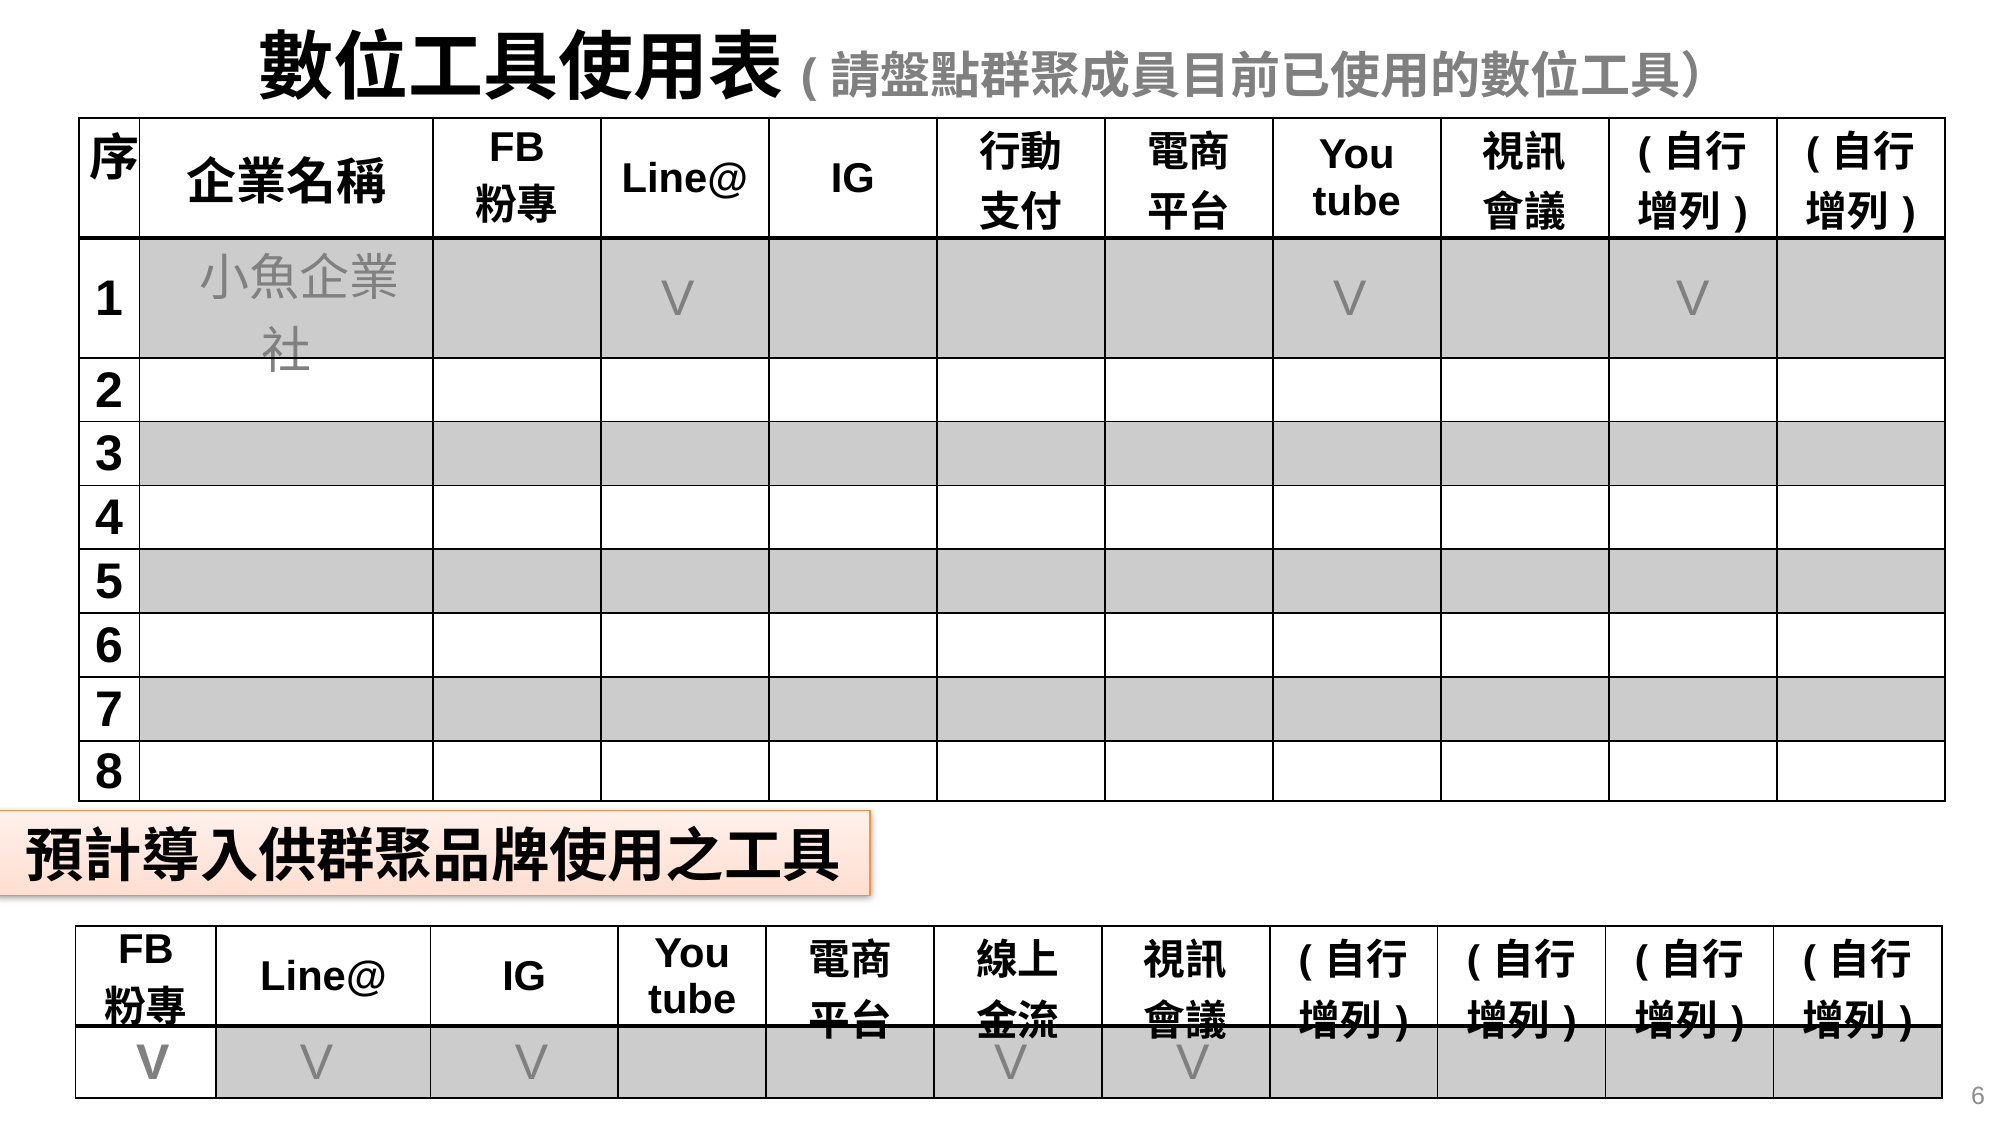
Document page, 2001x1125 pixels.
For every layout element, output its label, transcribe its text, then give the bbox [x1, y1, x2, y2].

table_header You tube [1274, 119, 1440, 236]
table_cell [602, 550, 768, 612]
table_cell [1274, 550, 1440, 612]
table_cell [434, 550, 600, 612]
table_cell [938, 678, 1104, 740]
table_header 視訊 會議 [1442, 119, 1608, 236]
table_cell V [217, 1028, 430, 1097]
table_cell [140, 359, 432, 421]
table_cell [938, 486, 1104, 548]
table_cell [1610, 359, 1776, 421]
table_cell V [935, 1028, 1101, 1097]
table_cell [434, 359, 600, 421]
table_cell [1442, 614, 1608, 676]
table_header IG [770, 119, 936, 236]
table_cell [1106, 678, 1272, 740]
table_cell [1274, 359, 1440, 421]
table_cell [1106, 240, 1272, 357]
table_cell V [1274, 240, 1440, 357]
table_header (自行 增列) [1438, 927, 1605, 1024]
table_cell [1442, 678, 1608, 740]
table_cell [938, 422, 1104, 485]
table_cell [938, 550, 1104, 612]
table_cell [938, 240, 1104, 357]
table_cell [1442, 550, 1608, 612]
table_cell 5 [80, 550, 139, 612]
table_header 線上 金流 [935, 927, 1101, 1024]
table_cell [1778, 678, 1944, 740]
table_cell [767, 1028, 933, 1097]
table_cell [602, 422, 768, 485]
table_header FB 粉專 [76, 927, 215, 1024]
table_header FB 粉專 [116, 1002, 127, 1024]
table_cell [140, 550, 432, 612]
table_cell [770, 422, 936, 485]
table_cell [1778, 614, 1944, 676]
table_cell 7 [80, 678, 139, 740]
table_cell [1610, 678, 1776, 740]
table_cell [1778, 742, 1944, 800]
table_cell [1438, 1028, 1605, 1097]
table_cell [619, 1028, 765, 1097]
table_header IG [431, 927, 617, 1024]
table_header 行動 支付 [938, 119, 1104, 236]
table_cell [770, 742, 936, 800]
table_cell [770, 486, 936, 548]
table_cell [602, 678, 768, 740]
table_cell [1610, 550, 1776, 612]
table_cell [602, 614, 768, 676]
table_header Line@ [217, 927, 430, 1024]
table_cell [1106, 359, 1272, 421]
table_header (自行 增列) [1774, 927, 1941, 1024]
table_header 序 [80, 119, 139, 236]
table_header You tube [619, 927, 765, 1024]
table_cell [602, 359, 768, 421]
table_cell [1271, 1028, 1437, 1097]
table_cell 6 [80, 614, 139, 676]
table_cell V [1103, 1028, 1269, 1097]
table_cell [140, 614, 432, 676]
table_header (自行 增列) [1610, 119, 1776, 236]
table_cell [1774, 1028, 1941, 1097]
table_cell [140, 742, 432, 800]
table_cell V [602, 240, 768, 357]
table_cell [770, 240, 936, 357]
table_cell [140, 486, 432, 548]
table_cell [1274, 678, 1440, 740]
table_header FB 粉專 [434, 119, 600, 236]
table_cell [1442, 359, 1608, 421]
table_cell [1778, 359, 1944, 421]
table_header 企業名稱 [140, 119, 432, 236]
table_cell [434, 486, 600, 548]
table_cell [938, 359, 1104, 421]
table_cell [1442, 240, 1608, 357]
table_cell [434, 614, 600, 676]
table_cell [602, 742, 768, 800]
table_cell [938, 742, 1104, 800]
table_cell [1106, 422, 1272, 485]
table_cell [1610, 742, 1776, 800]
table_header 視訊 會議 [1103, 927, 1269, 1024]
table_cell [140, 422, 432, 485]
table_cell [770, 359, 936, 421]
table_header (自行 增列) [1778, 119, 1944, 236]
table_cell [938, 614, 1104, 676]
table_cell 1 [80, 240, 139, 357]
table_cell [770, 678, 936, 740]
table_cell [1442, 422, 1608, 485]
table_cell [1106, 550, 1272, 612]
table_cell [1106, 486, 1272, 548]
table_cell [1606, 1028, 1773, 1097]
table_cell [602, 486, 768, 548]
table_cell [1106, 614, 1272, 676]
table_cell [434, 742, 600, 800]
table_cell [1274, 486, 1440, 548]
table_cell [1610, 614, 1776, 676]
table_cell [434, 240, 600, 357]
table_cell [1442, 742, 1608, 800]
table_cell [1106, 742, 1272, 800]
text_box 預計導入供群聚品牌使用之工具 [0, 810, 870, 896]
table_header (自行 增列) [1606, 927, 1773, 1024]
table_cell [1274, 742, 1440, 800]
table_cell [770, 550, 936, 612]
table_cell [1778, 422, 1944, 485]
table_cell [1610, 486, 1776, 548]
table_cell [1610, 422, 1776, 485]
table_cell [1442, 486, 1608, 548]
table_cell [1778, 486, 1944, 548]
table_header 電商 平台 [1106, 119, 1272, 236]
text_box 數位工具使用表(請盤點群聚成員目前已使用的數位工具） [219, 11, 1769, 117]
table_cell [140, 678, 432, 740]
table_cell V [76, 1028, 215, 1097]
table_cell [1778, 240, 1944, 357]
table_cell V [1610, 240, 1776, 357]
table_cell 2 [80, 359, 139, 421]
table_cell [1778, 550, 1944, 612]
table_cell 4 [80, 486, 139, 548]
table_header (自行 增列) [1271, 927, 1437, 1024]
table_cell [434, 422, 600, 485]
table_cell [434, 678, 600, 740]
table_header Line@ [602, 119, 768, 236]
table_header FB 粉專 [125, 1007, 137, 1024]
table_header 電商 平台 [767, 927, 933, 1024]
table_cell [1274, 614, 1440, 676]
table_cell [770, 614, 936, 676]
table_cell V [431, 1028, 617, 1097]
table_cell [1274, 422, 1440, 485]
table_cell 小魚企業社 [140, 240, 432, 357]
table_cell 3 [80, 422, 139, 485]
table_cell 8 [80, 742, 139, 800]
